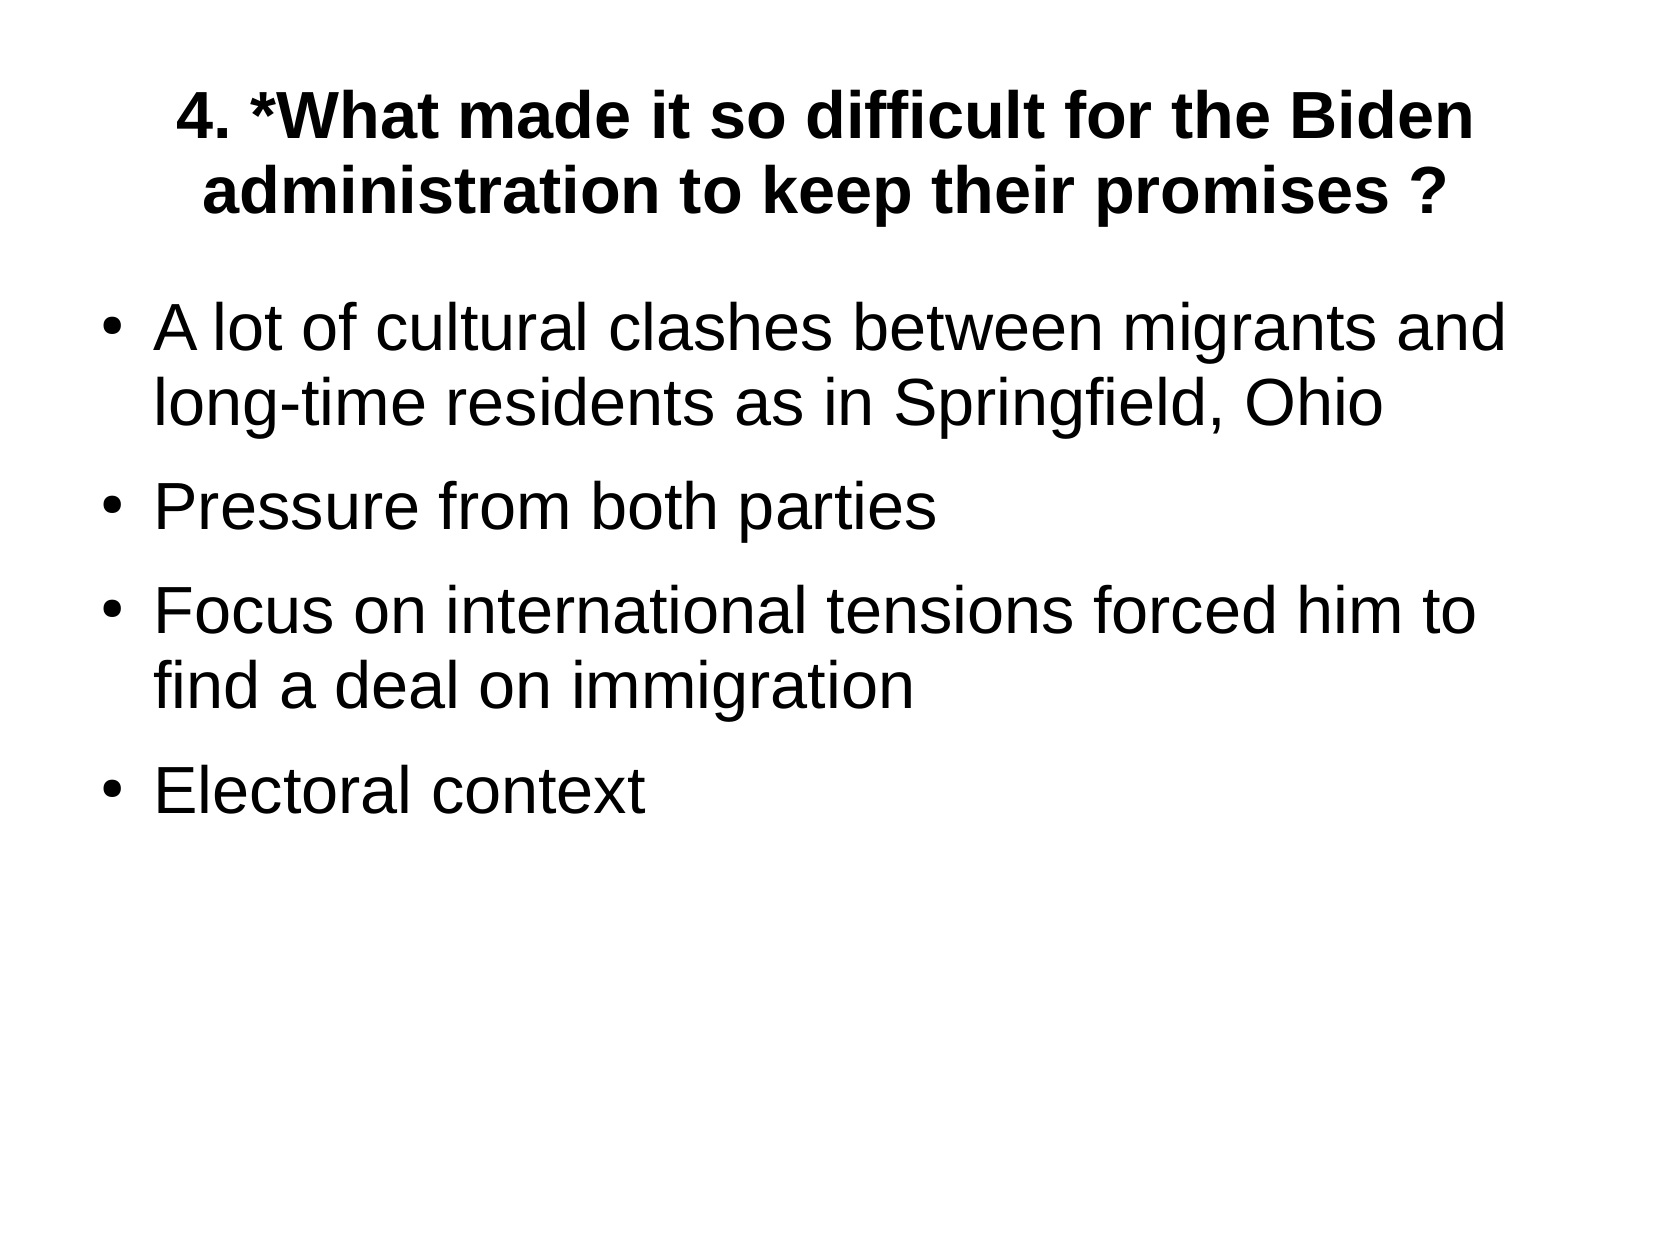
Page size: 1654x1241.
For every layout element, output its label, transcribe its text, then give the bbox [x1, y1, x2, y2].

list A lot of cultural clashes between migrants and long-time residents as in Springfield, Ohio Pressure from both parties Focus on international tensions forced him to find a deal on immigration Electoral context [82, 290, 1571, 1109]
title 4. *What made it so difficult for the Biden administration to keep their promises ? [82, 49, 1571, 257]
